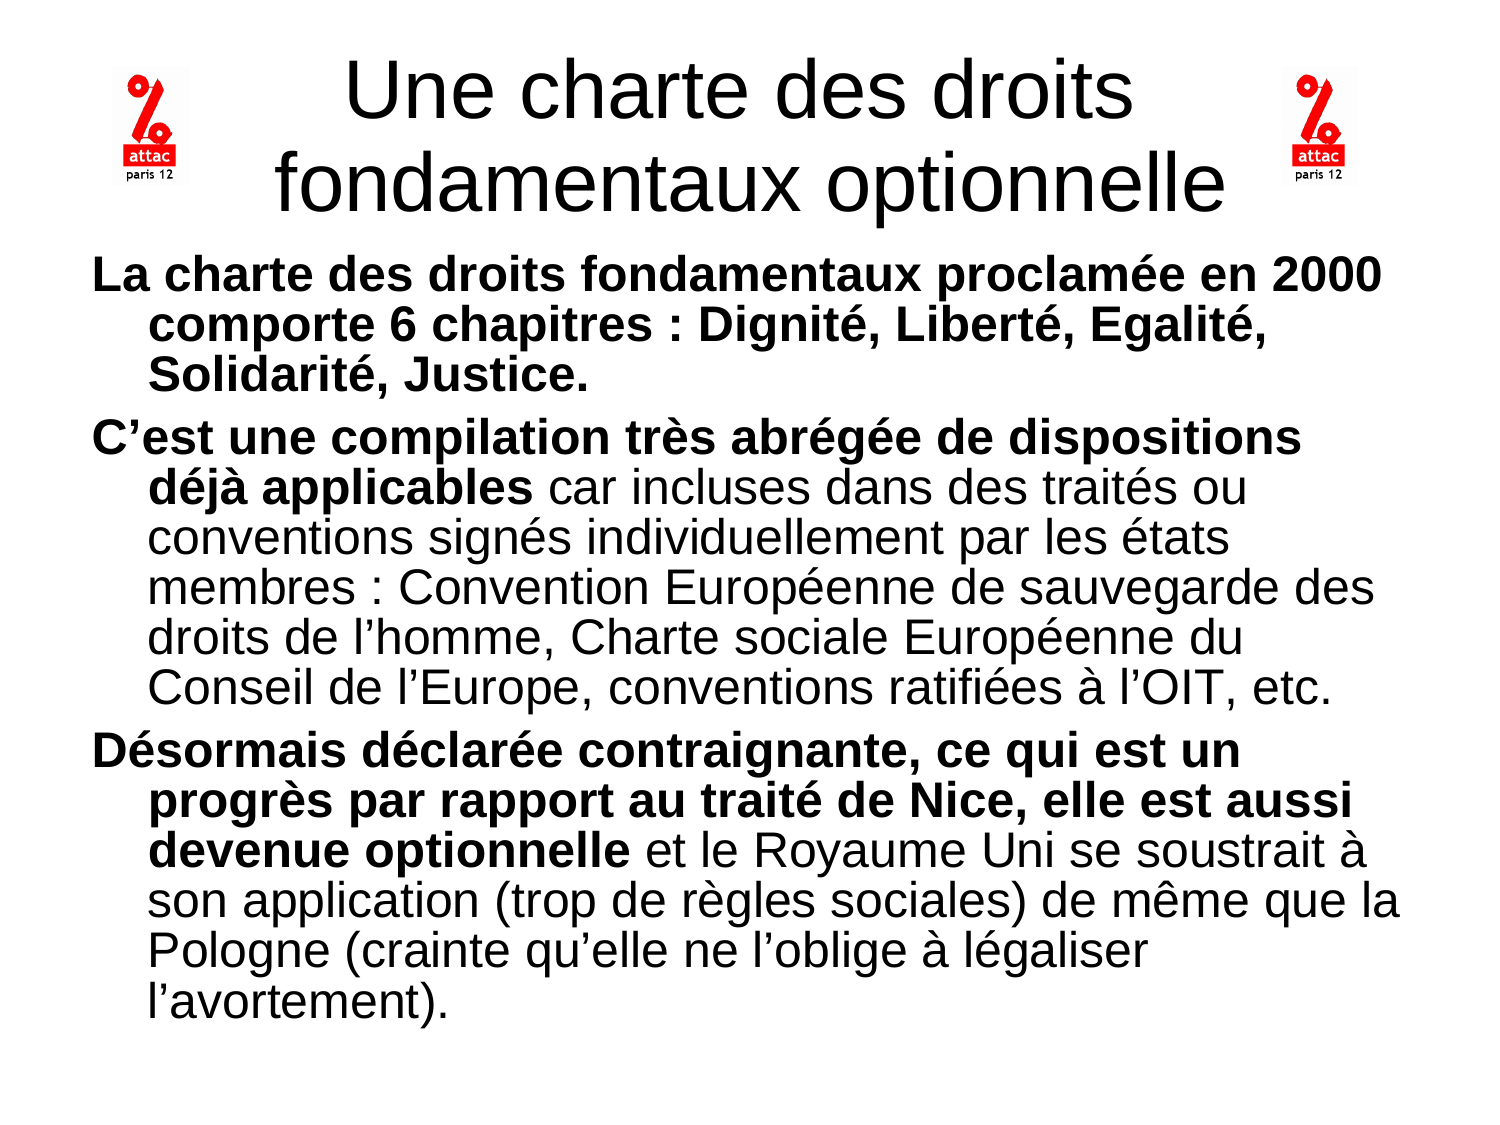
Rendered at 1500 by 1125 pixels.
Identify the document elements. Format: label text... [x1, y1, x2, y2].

picture [1281, 66, 1358, 185]
picture [112, 66, 189, 185]
title Une charte des droits fondamentaux optionnelle [64, 28, 1415, 245]
list La charte des droits fondamentaux proclamée en 2000 comporte 6 chapitres : Dignité, Liberté, Egalité, Solidarité, Justice. C’est une compilation très abrégée de dispositions déjà applicables car incluses dans des traités ou conventions signés individuellement par les états membres : Convention Européenne de sauvegarde des droits de l’homme, Charte sociale Européenne du Conseil de l’Europe, conventions ratifiées à l’OIT, etc. Désormais déclarée contraignante, ce qui est un progrès par rapport au traité de Nice, elle est aussi devenue optionnelle et le Royaume Uni se soustrait à son application (trop de règles sociales) de même que la Pologne (crainte qu’elle ne l’oblige à légaliser l’avortement). [76, 243, 1427, 1095]
